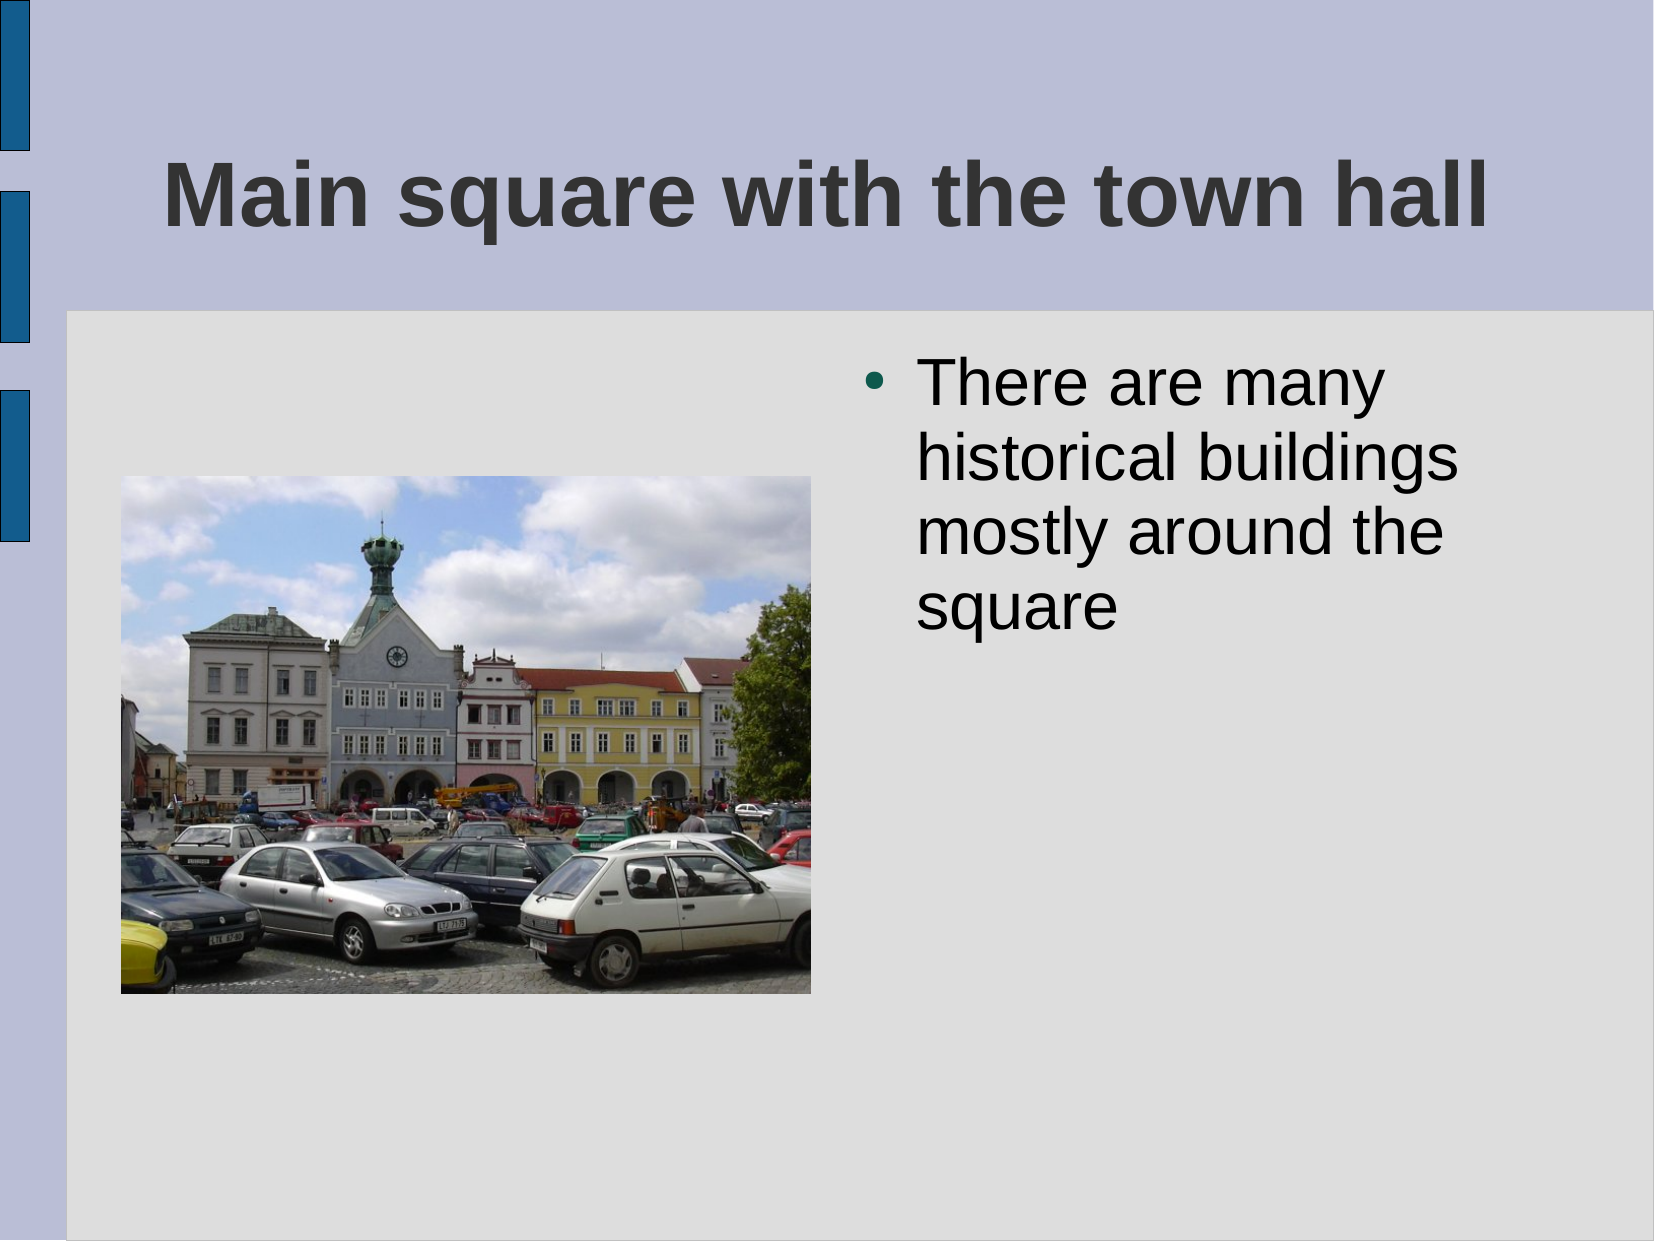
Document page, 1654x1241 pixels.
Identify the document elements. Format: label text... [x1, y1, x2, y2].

title Main square with the town hall [121, 91, 1534, 299]
list There are many historical buildings mostly around the square [845, 344, 1535, 1127]
picture [121, 476, 811, 994]
